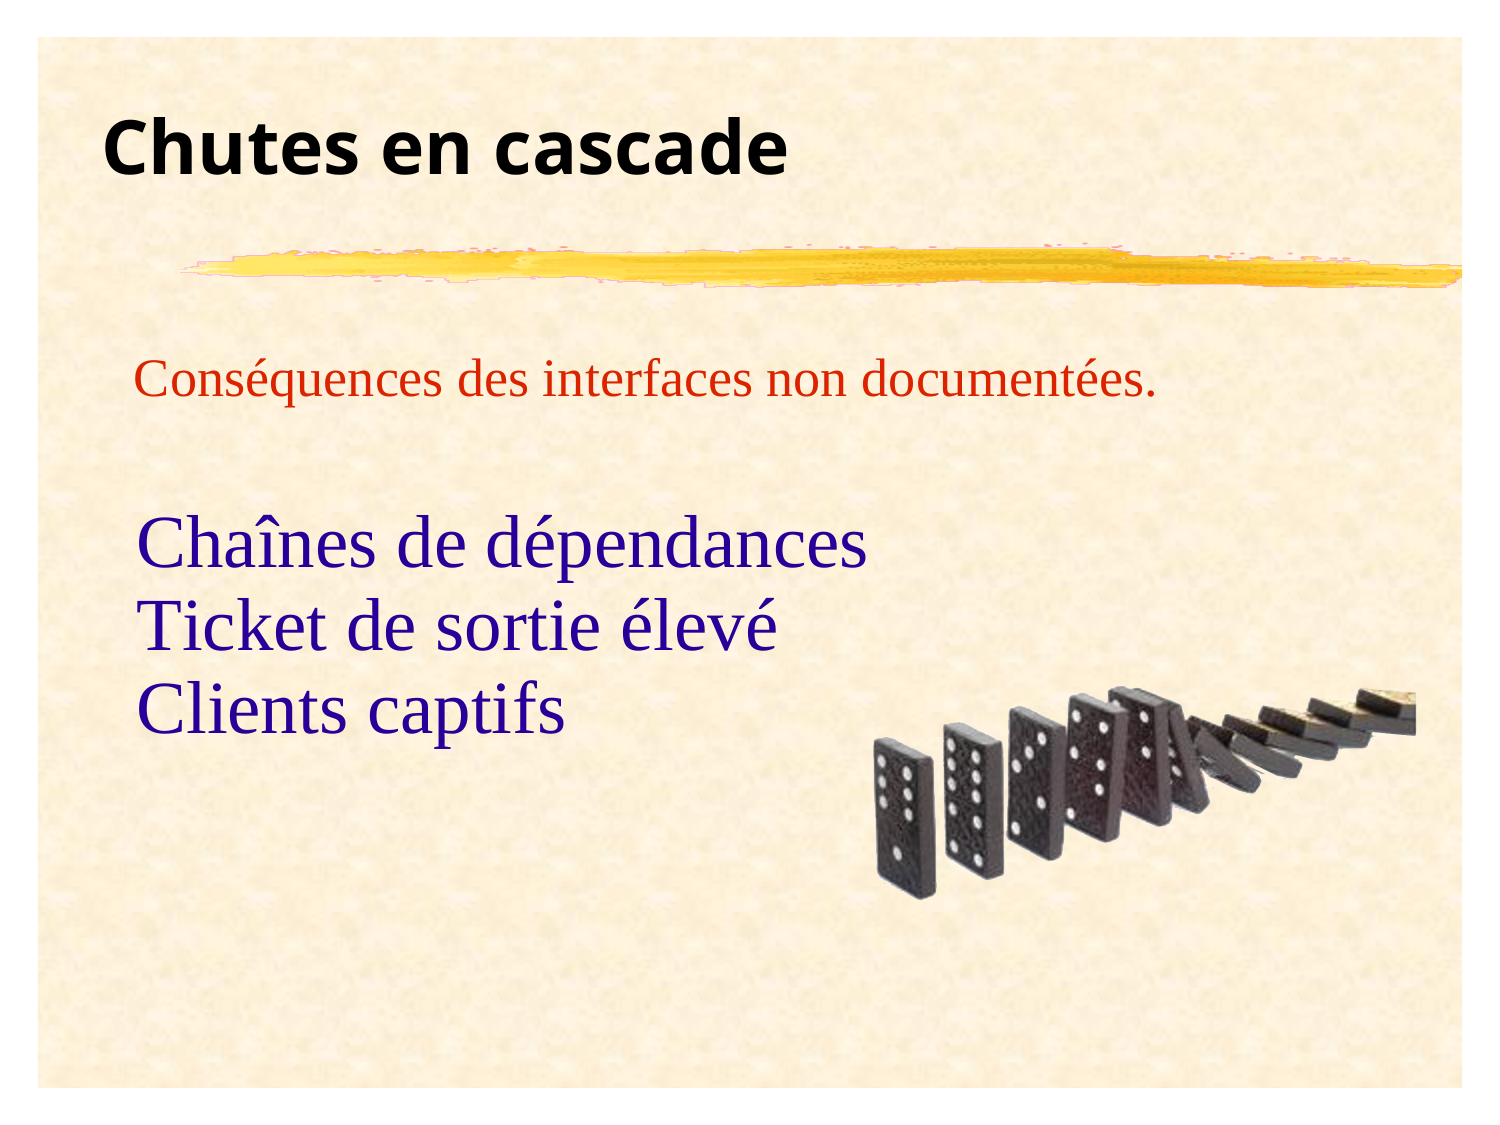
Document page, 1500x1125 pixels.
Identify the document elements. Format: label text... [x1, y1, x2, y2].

picture [37, 37, 1463, 1088]
title Chutes en cascade [101, 39, 1312, 253]
text_box Conséquences des interfaces non documentées. [122, 347, 1450, 414]
text_box Chaînes de dépendances Ticket de sortie élevé Clients captifs [124, 500, 1003, 834]
